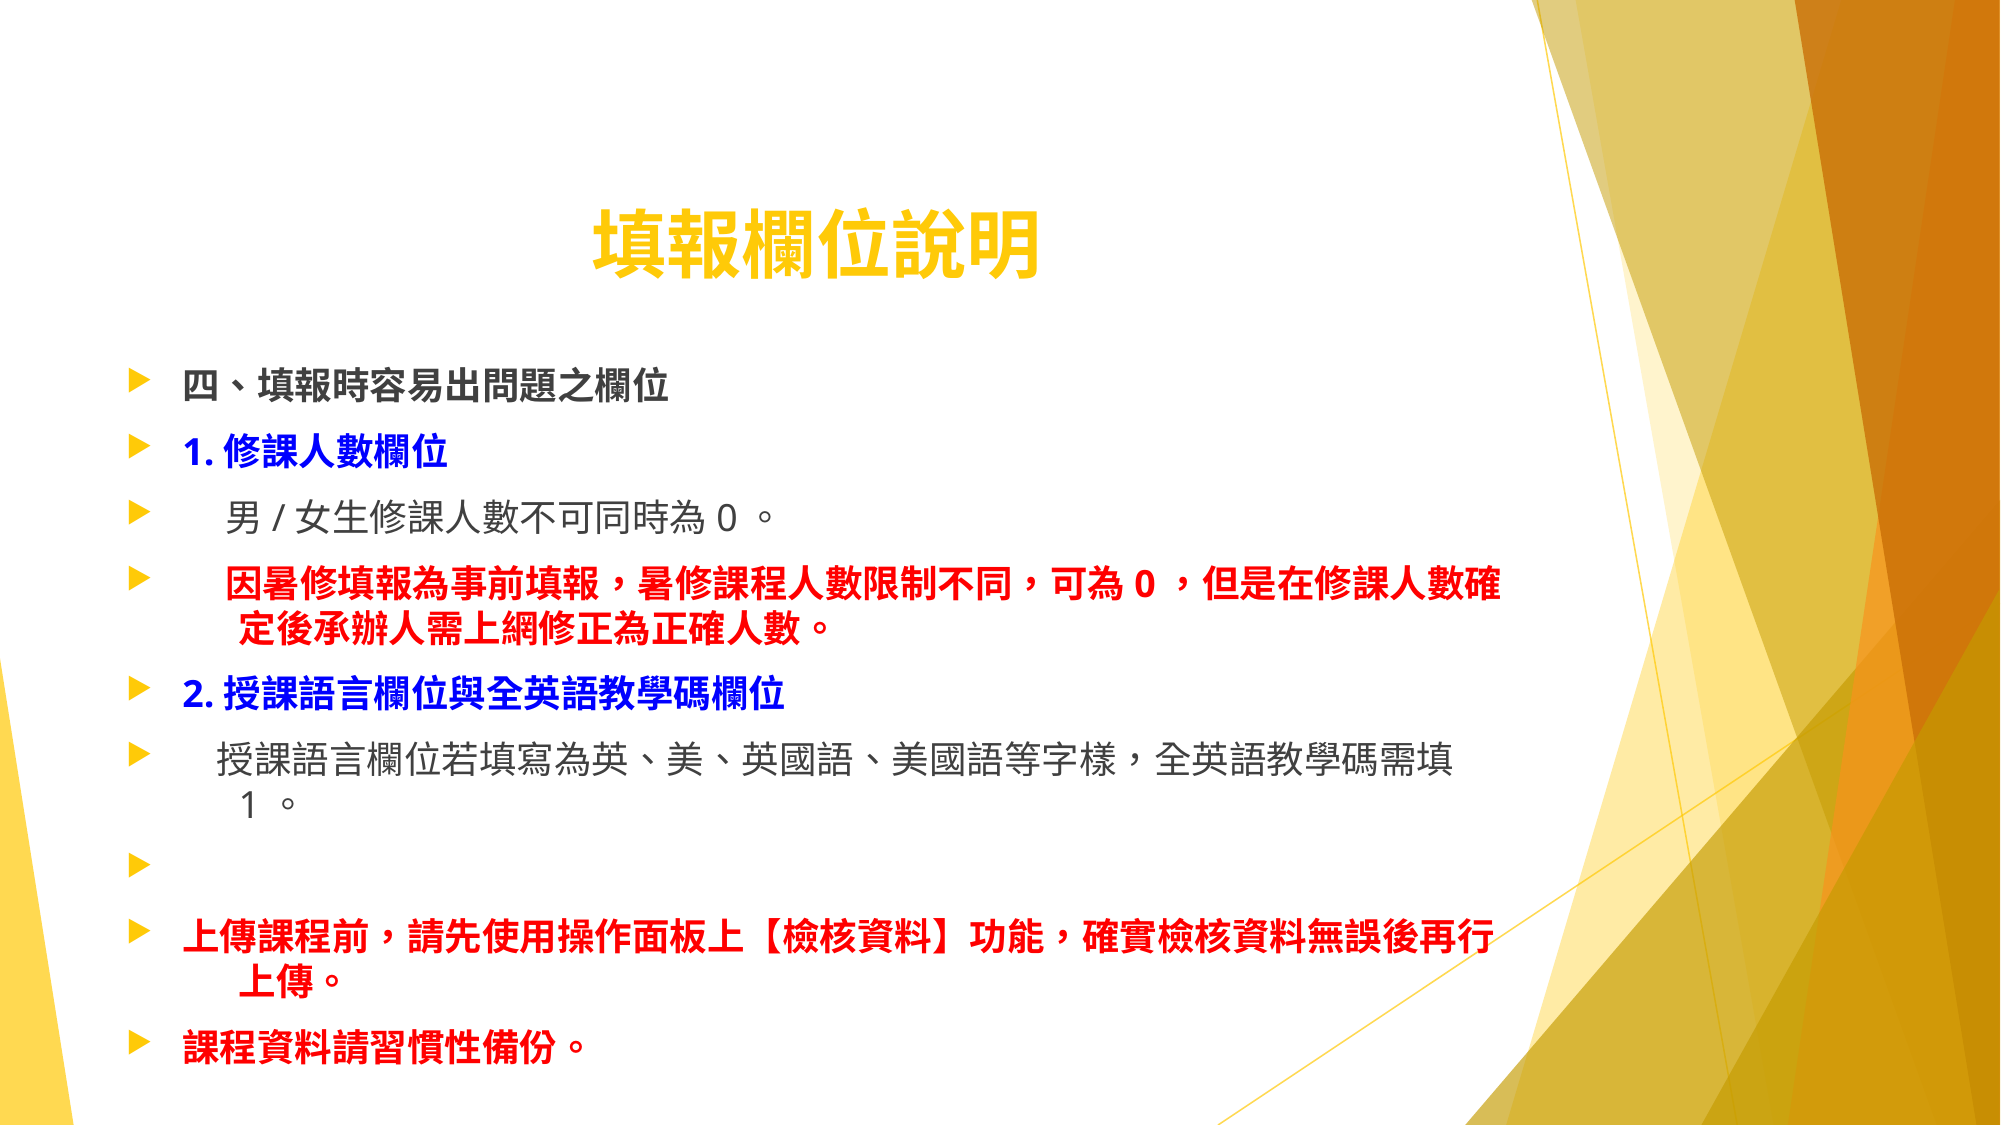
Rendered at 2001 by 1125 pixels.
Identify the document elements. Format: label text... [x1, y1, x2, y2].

title 填報欄位說明 [111, 99, 1522, 317]
list 四、填報時容易出問題之欄位 1.修課人數欄位 男/女生修課人數不可同時為0。 因暑修填報為事前填報，暑修課程人數限制不同，可為0，但是在修課人數確定後承辦人需上網修正為正確人數。 2.授課語言欄位與全英語教學碼欄位 授課語言欄位若填寫為英、美、英國語、美國語等字樣，全英語教學碼需填1。 上傳課程前，請先使用操作面板上【檢核資料】功能，確實檢核資料無誤後再行上傳。 課程資料請習慣性備份。 [111, 354, 1522, 1078]
